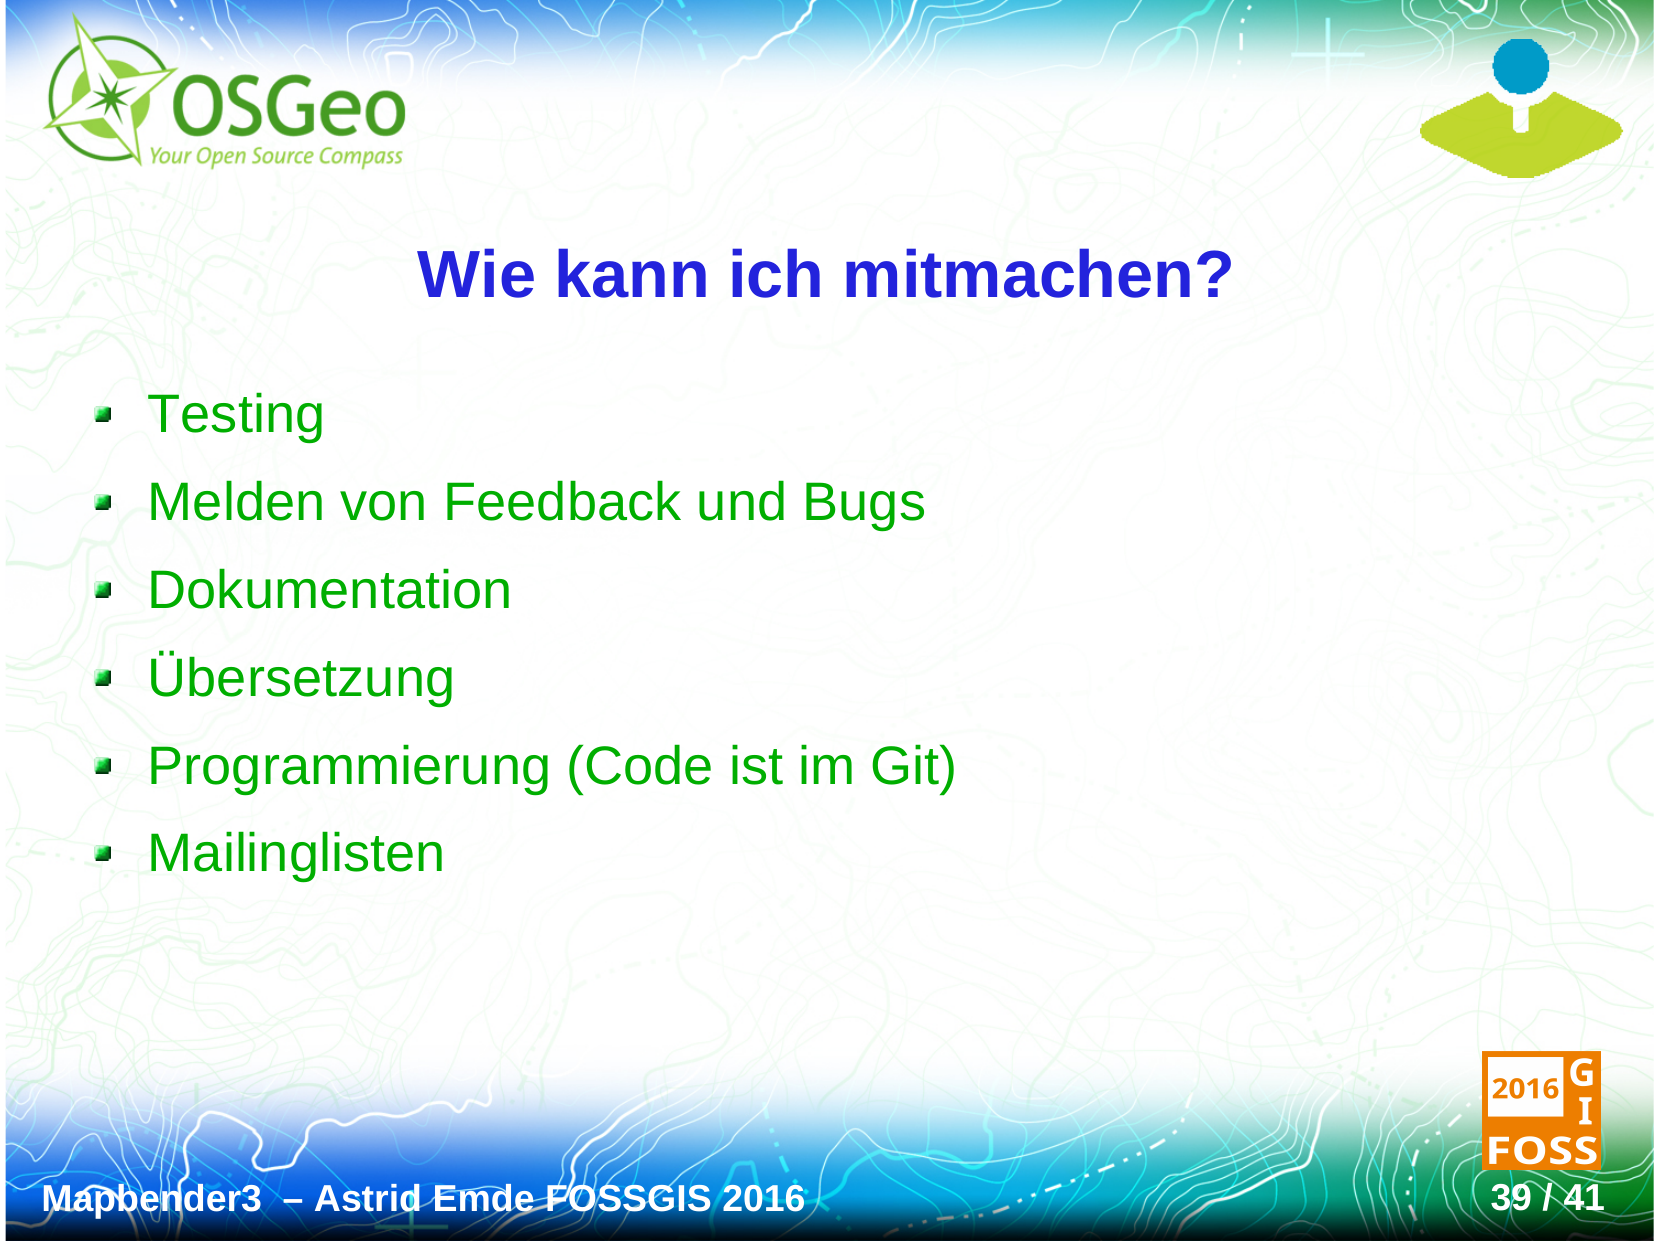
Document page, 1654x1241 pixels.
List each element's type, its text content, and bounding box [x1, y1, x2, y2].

title Wie kann ich mitmachen? [82, 200, 1571, 349]
list Testing Melden von Feedback und Bugs Dokumentation Übersetzung Programmierung (Code ist im Git) Mailinglisten [76, 383, 1565, 1203]
picture [5, 0, 1654, 1241]
